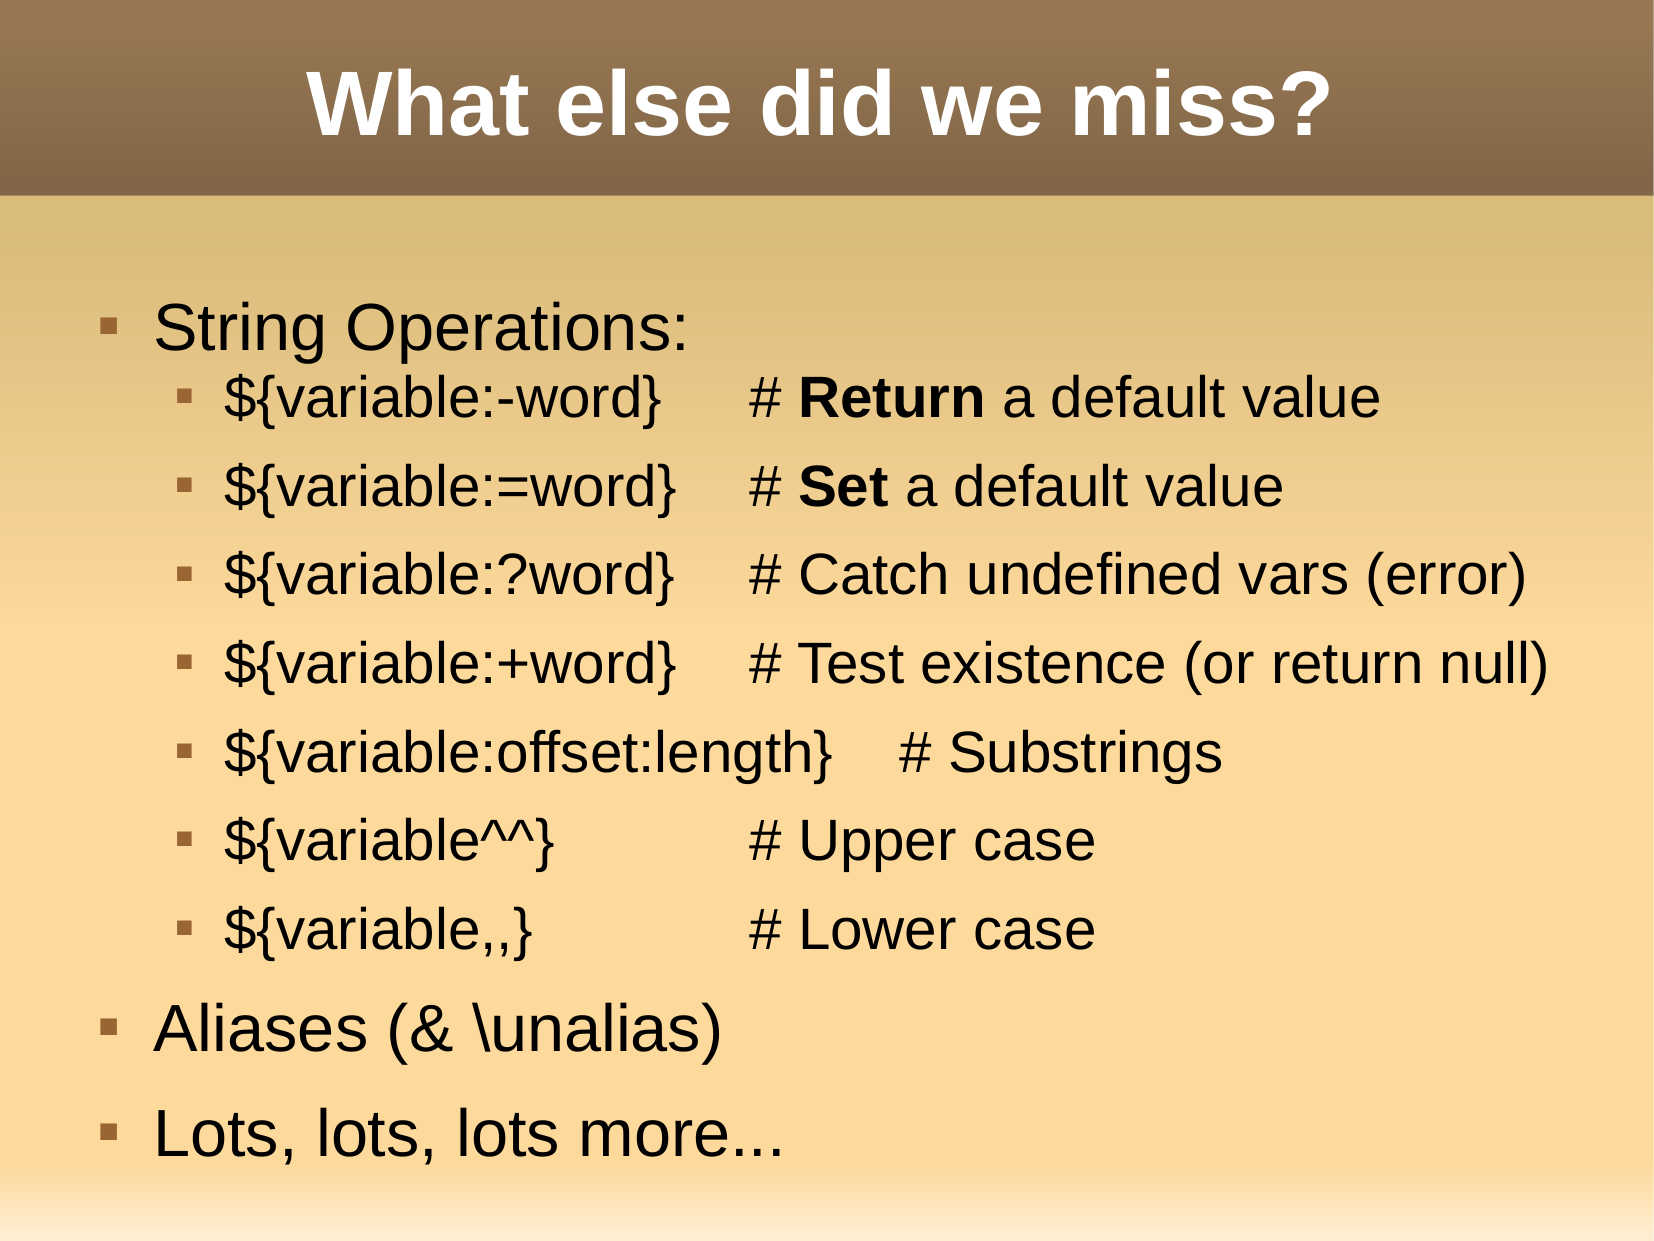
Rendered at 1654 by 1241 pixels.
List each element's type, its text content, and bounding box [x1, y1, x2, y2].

title What else did we miss? [76, 7, 1565, 200]
picture [0, 0, 1654, 1241]
list String Operations: ${variable:-word} # Return a default value ${variable:=word} # Set a default value ${variable:?word} # Catch undefined vars (error) ${variable:+word} # Test existence (or return null) ${variable:offset:length} # Substrings ${variable^^} # Upper case ${variable,,} # Lower case Aliases (& \unalias) Lots, lots, lots more... [82, 290, 1571, 1171]
